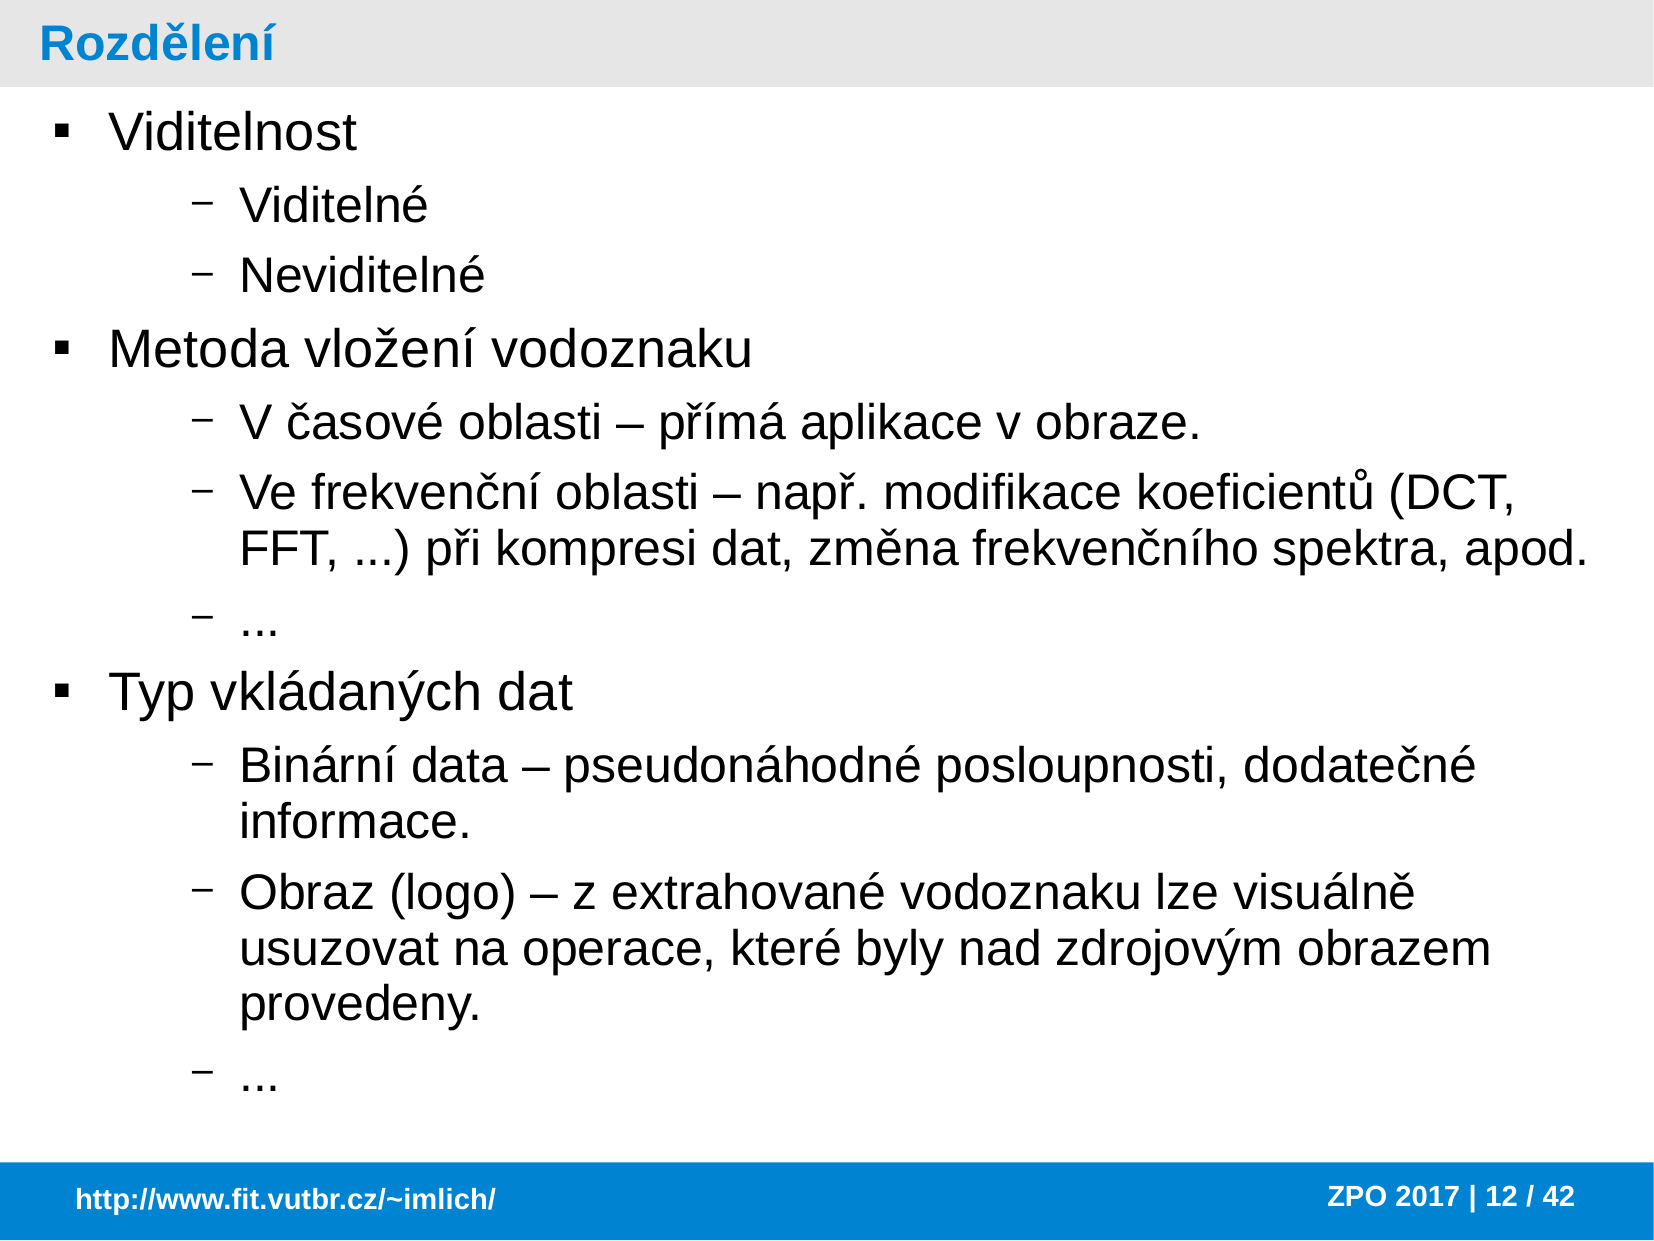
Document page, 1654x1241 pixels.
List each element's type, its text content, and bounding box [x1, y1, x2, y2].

list Viditelnost Viditelné Neviditelné Metoda vložení vodoznaku V časové oblasti – přímá aplikace v obraze. Ve frekvenční oblasti – např. modifikace koeficientů (DCT, FFT, ...) při kompresi dat, změna frekvenčního spektra, apod. ... Typ vkládaných dat Binární data – pseudonáhodné posloupnosti, dodatečné informace. Obraz (logo) – z extrahované vodoznaku lze visuálně usuzovat na operace, které byly nad zdrojovým obrazem provedeny. ... [37, 101, 1613, 1163]
title Rozdělení [39, 5, 1615, 81]
